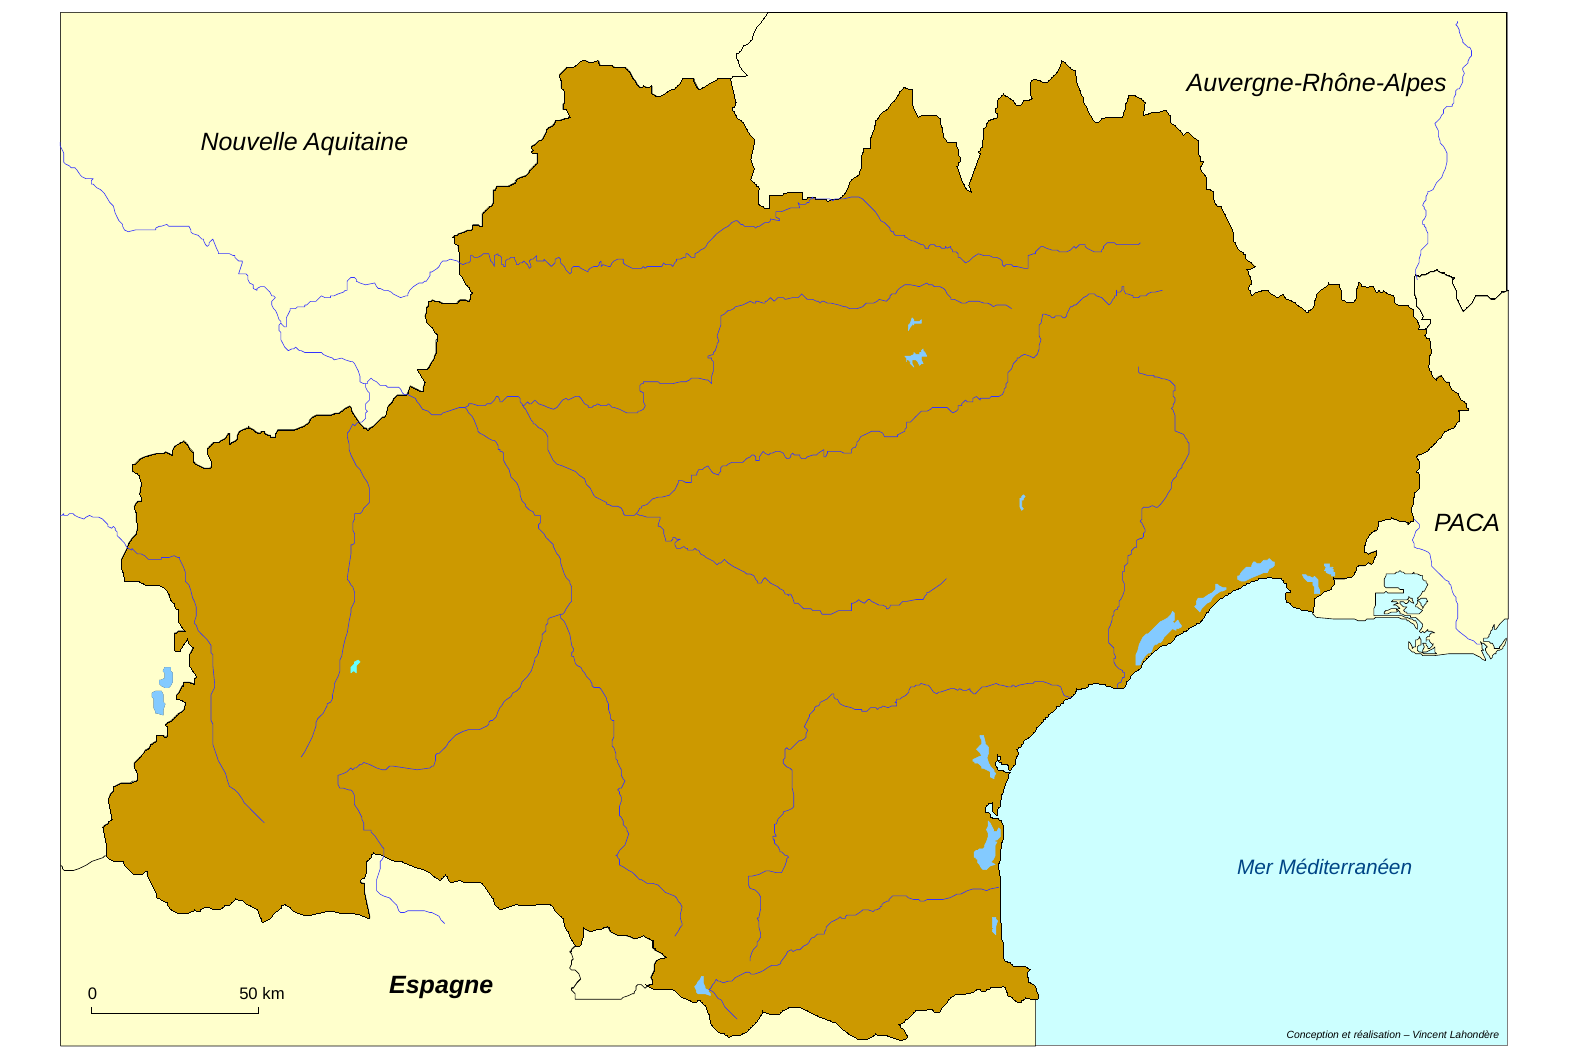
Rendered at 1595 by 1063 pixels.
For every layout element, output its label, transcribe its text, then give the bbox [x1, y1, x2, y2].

text_box Nouvelle Aquitaine [185, 120, 424, 164]
text_box 0 50 km [73, 976, 308, 1011]
text_box Conception et réalisation – Vincent Lahondère [1271, 1021, 1540, 1050]
text_box [60, 12, 1509, 1046]
text_box Mer Méditerranéen [1222, 847, 1427, 887]
text_box Auvergne-Rhône-Alpes [1171, 61, 1463, 105]
text_box Espagne [374, 963, 509, 1007]
text_box PACA [1419, 501, 1516, 545]
